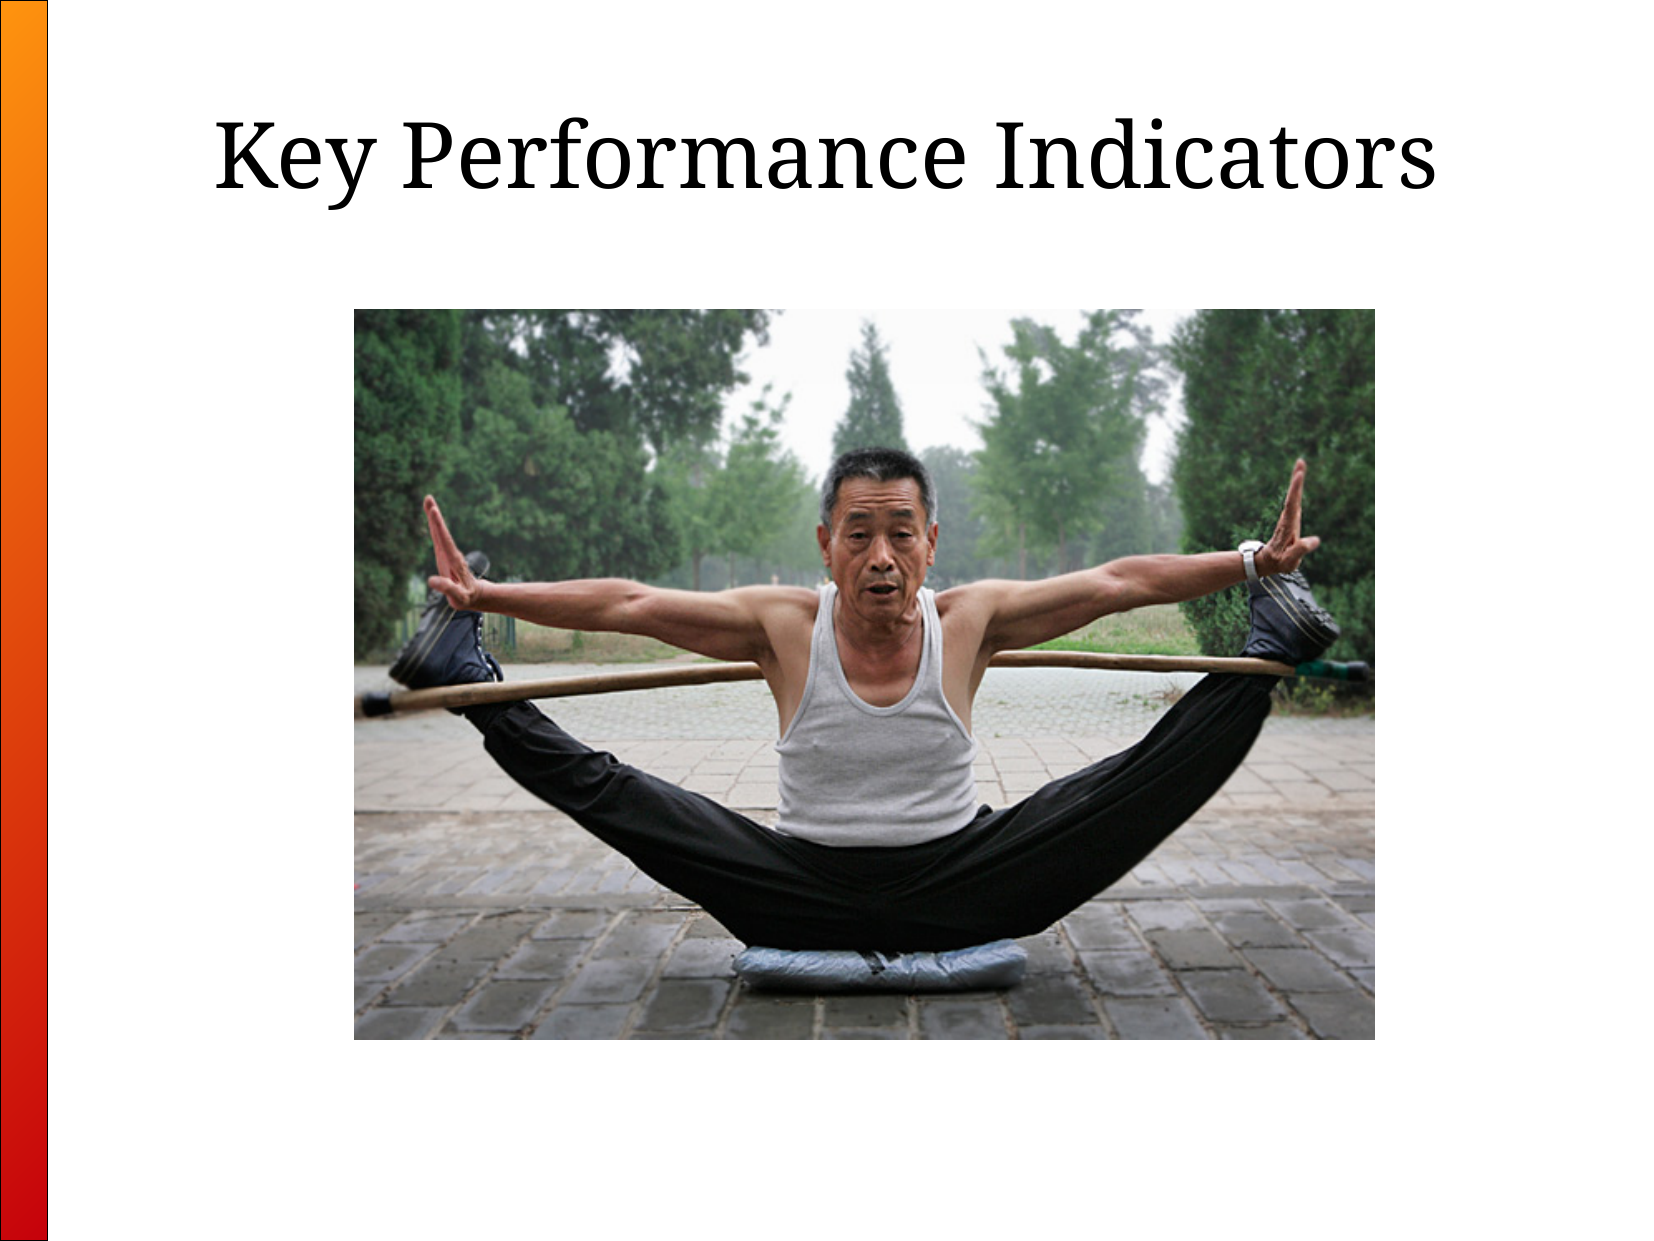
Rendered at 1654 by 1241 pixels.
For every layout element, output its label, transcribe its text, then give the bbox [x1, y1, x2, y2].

text_box [0, 0, 48, 1241]
title Key Performance Indicators [82, 49, 1571, 257]
picture [354, 309, 1375, 1040]
